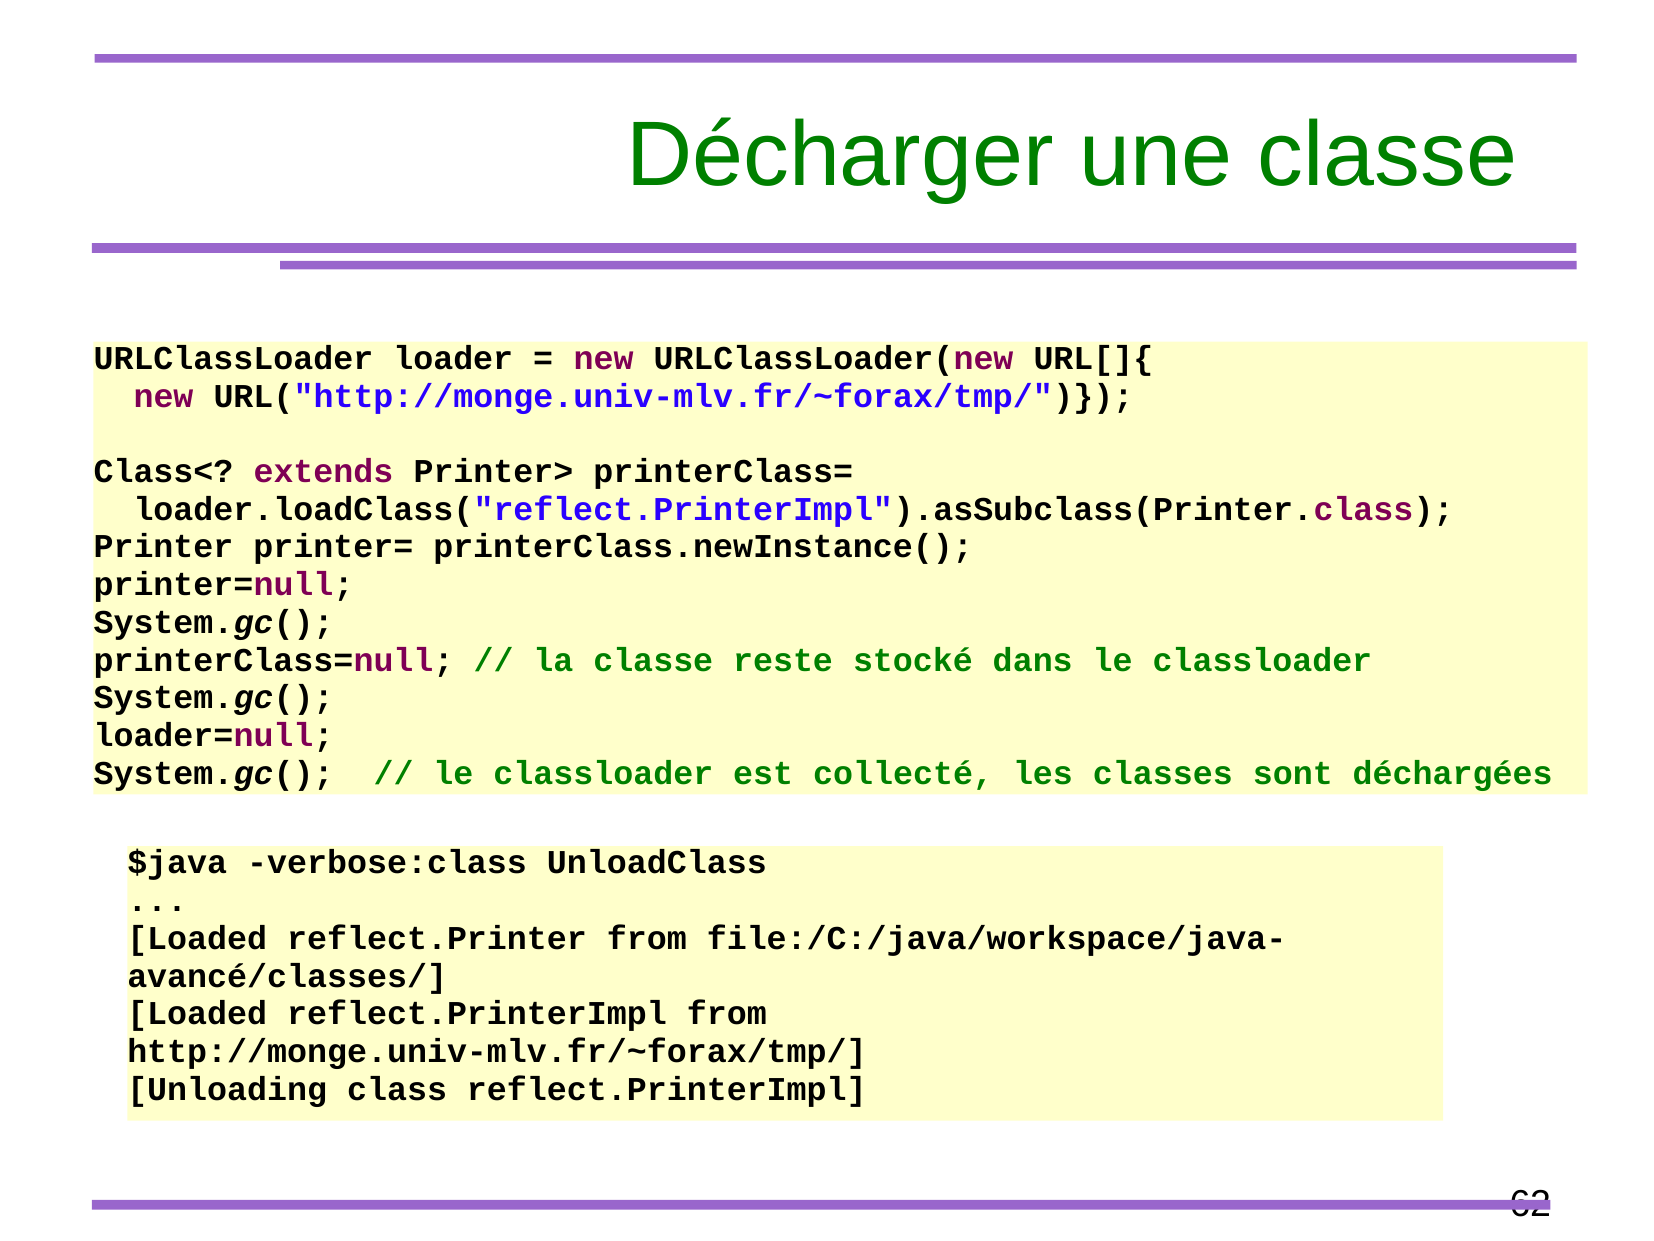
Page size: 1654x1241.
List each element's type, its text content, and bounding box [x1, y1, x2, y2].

text_box $java -verbose:class UnloadClass ... [Loaded reflect.Printer from file:/C:/java/workspace/java-avancé/classes/] [Loaded reflect.PrinterImpl from http://monge.univ-mlv.fr/~forax/tmp/] [Unloading class reflect.PrinterImpl] [127, 846, 1444, 1121]
title Décharger une classe [121, 42, 1534, 265]
text_box URLClassLoader loader = new URLClassLoader(new URL[]{ new URL("http://monge.univ-mlv.fr/~forax/tmp/")}); Class<? extends Printer> printerClass= loader.loadClass("reflect.PrinterImpl").asSubclass(Printer.class); Printer printer= printerClass.newInstance(); printer=null; System.gc(); printerClass=null; // la classe reste stocké dans le classloader System.gc(); loader=null; System.gc(); // le classloader est collecté, les classes sont déchargées [93, 341, 1588, 795]
